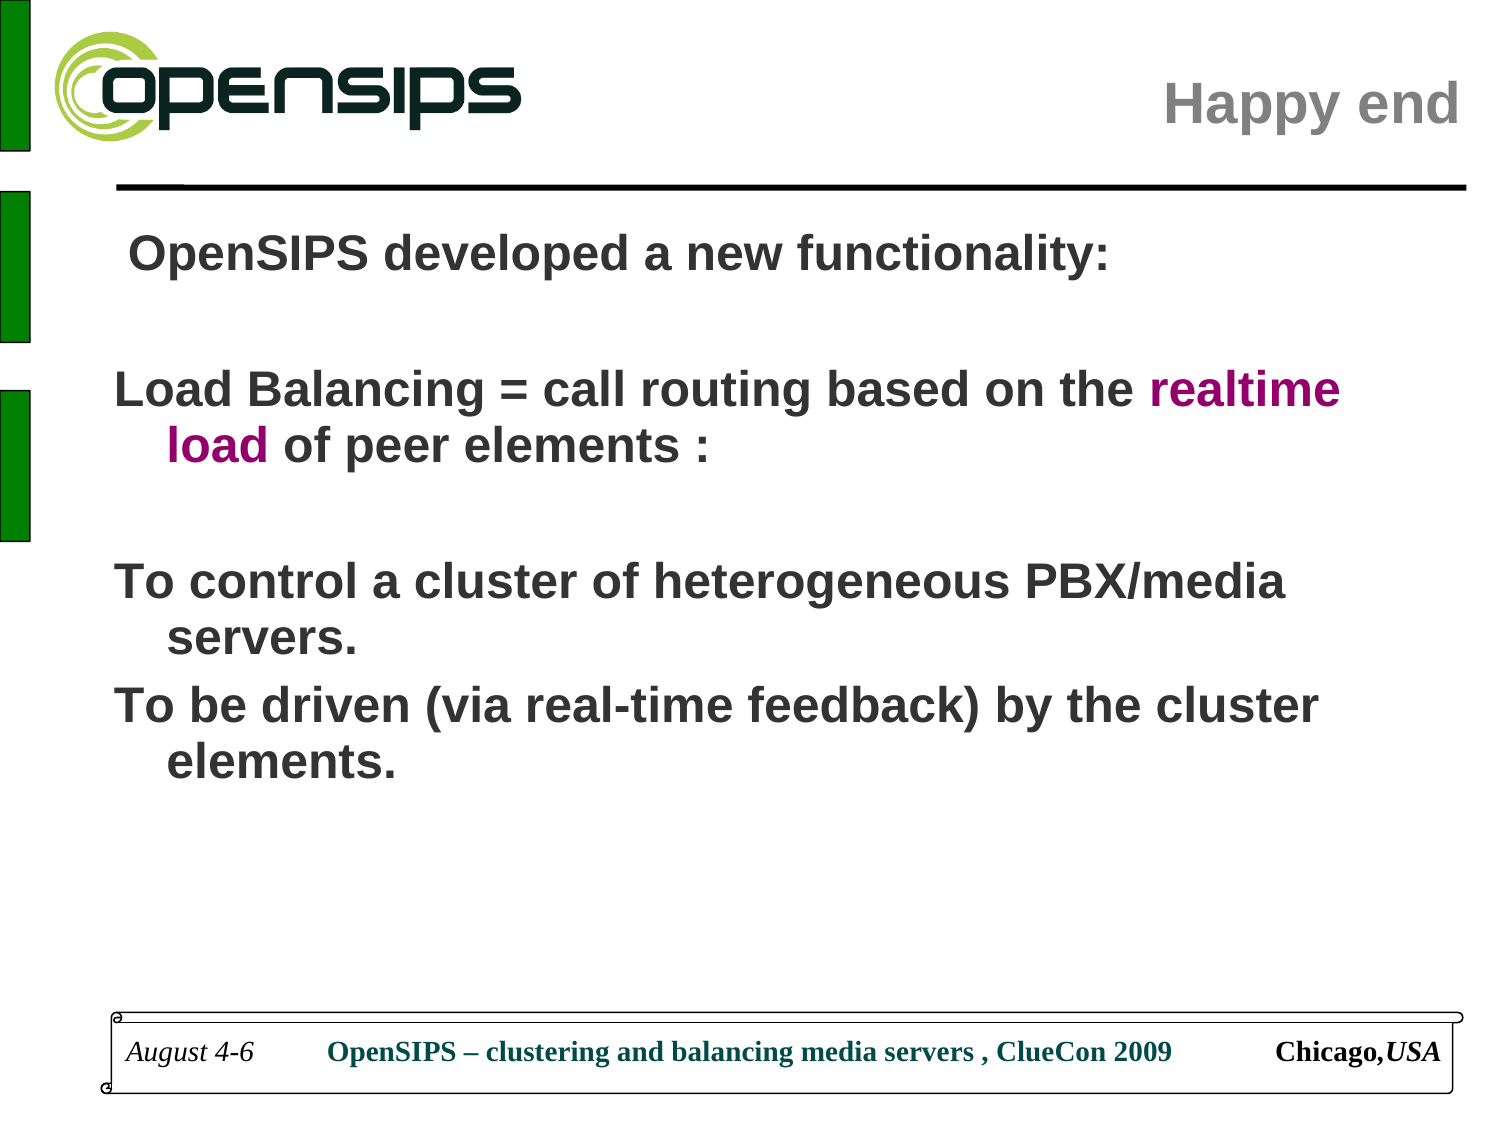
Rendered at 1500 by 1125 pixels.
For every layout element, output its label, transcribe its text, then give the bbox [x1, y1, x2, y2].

list OpenSIPS developed a new functionality: Load Balancing = call routing based on the realtime load of peer elements : To control a cluster of heterogeneous PBX/media servers. To be driven (via real-time feedback) by the cluster elements. [112, 224, 1424, 961]
title Happy end [299, 44, 1462, 180]
picture [51, 27, 532, 148]
